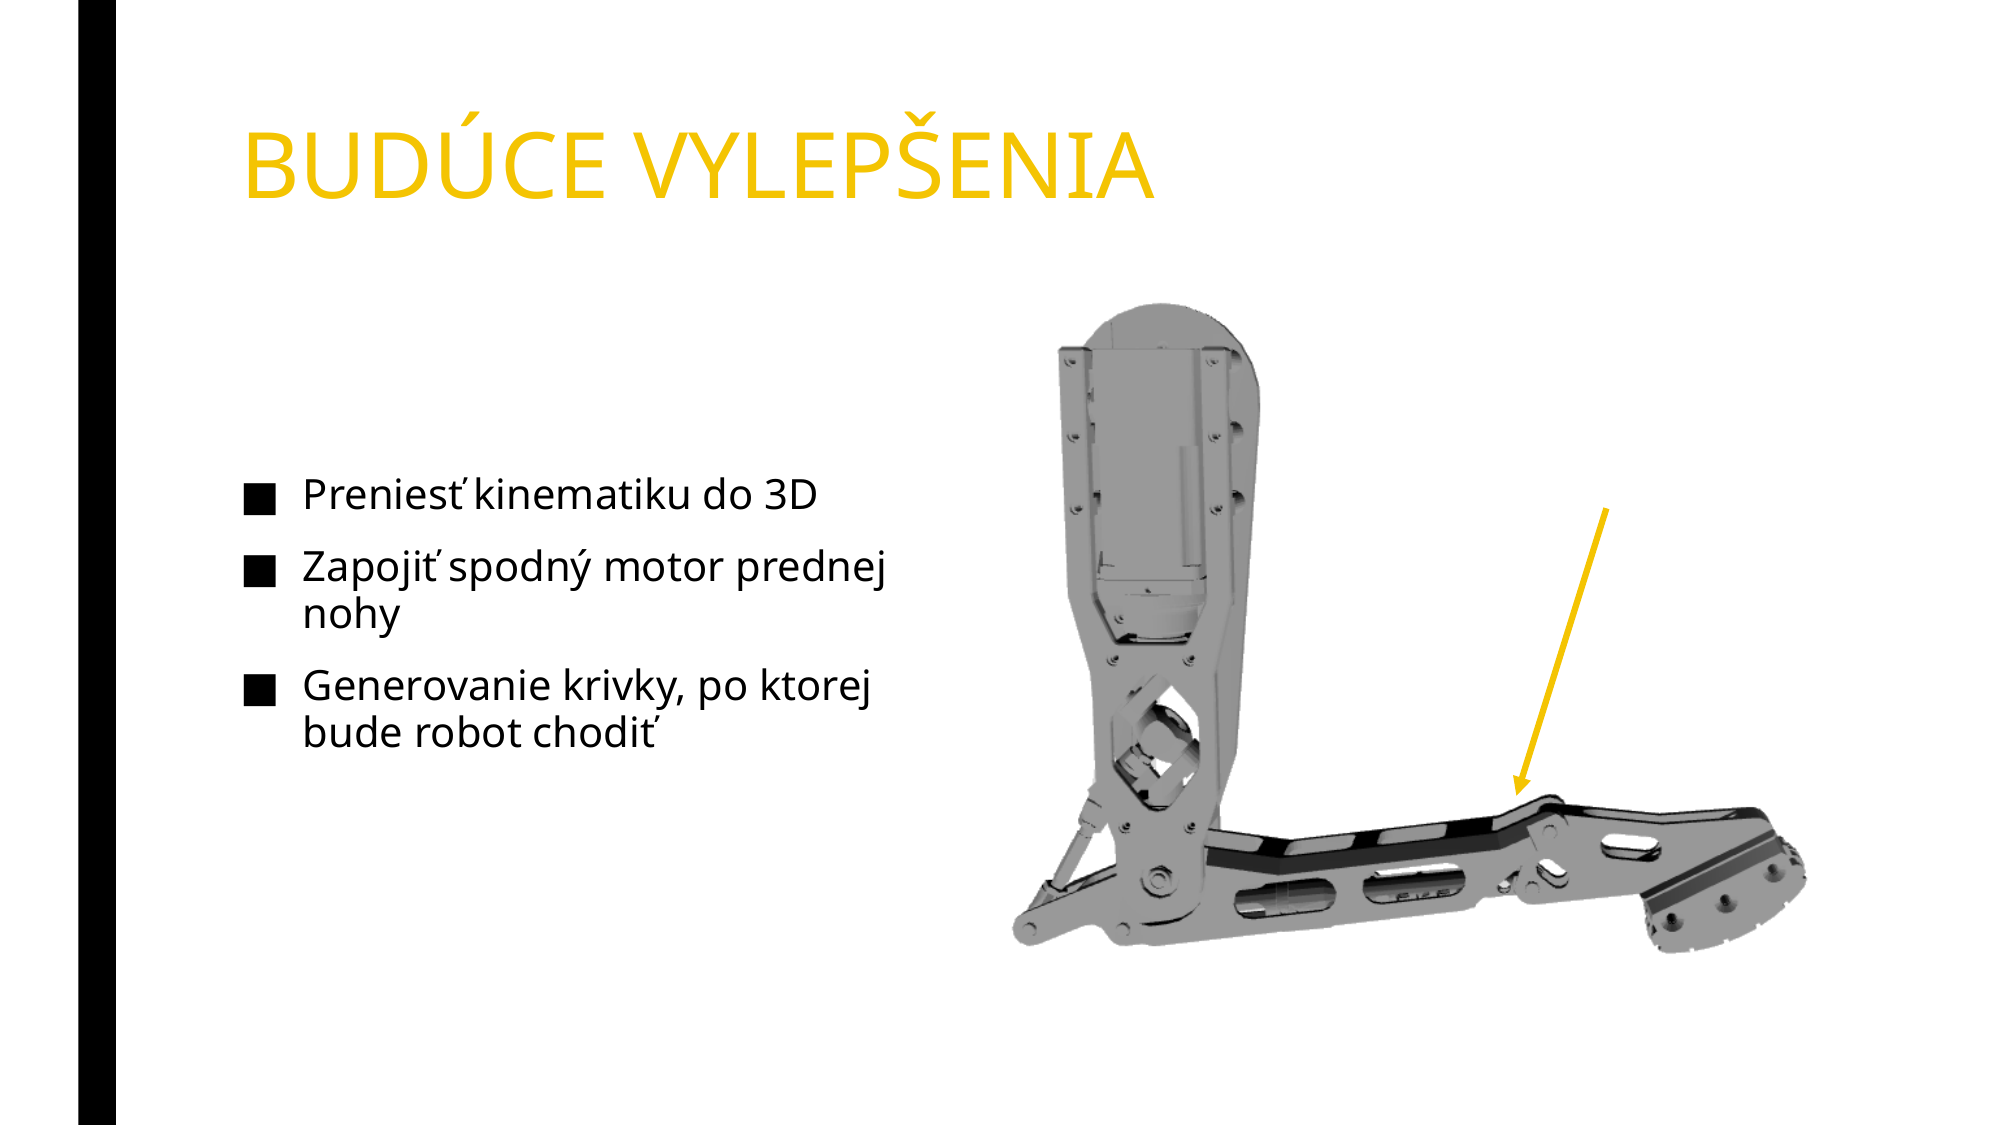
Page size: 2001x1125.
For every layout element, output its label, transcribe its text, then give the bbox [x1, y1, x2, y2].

title BUDÚCE VYLEPŠENIA [225, 112, 1800, 357]
list Preniesť kinematiku do 3D Zapojiť spodný motor prednej nohy Generovanie krivky, po ktorej bude robot chodiť [225, 464, 980, 1052]
picture [925, 220, 1910, 1045]
